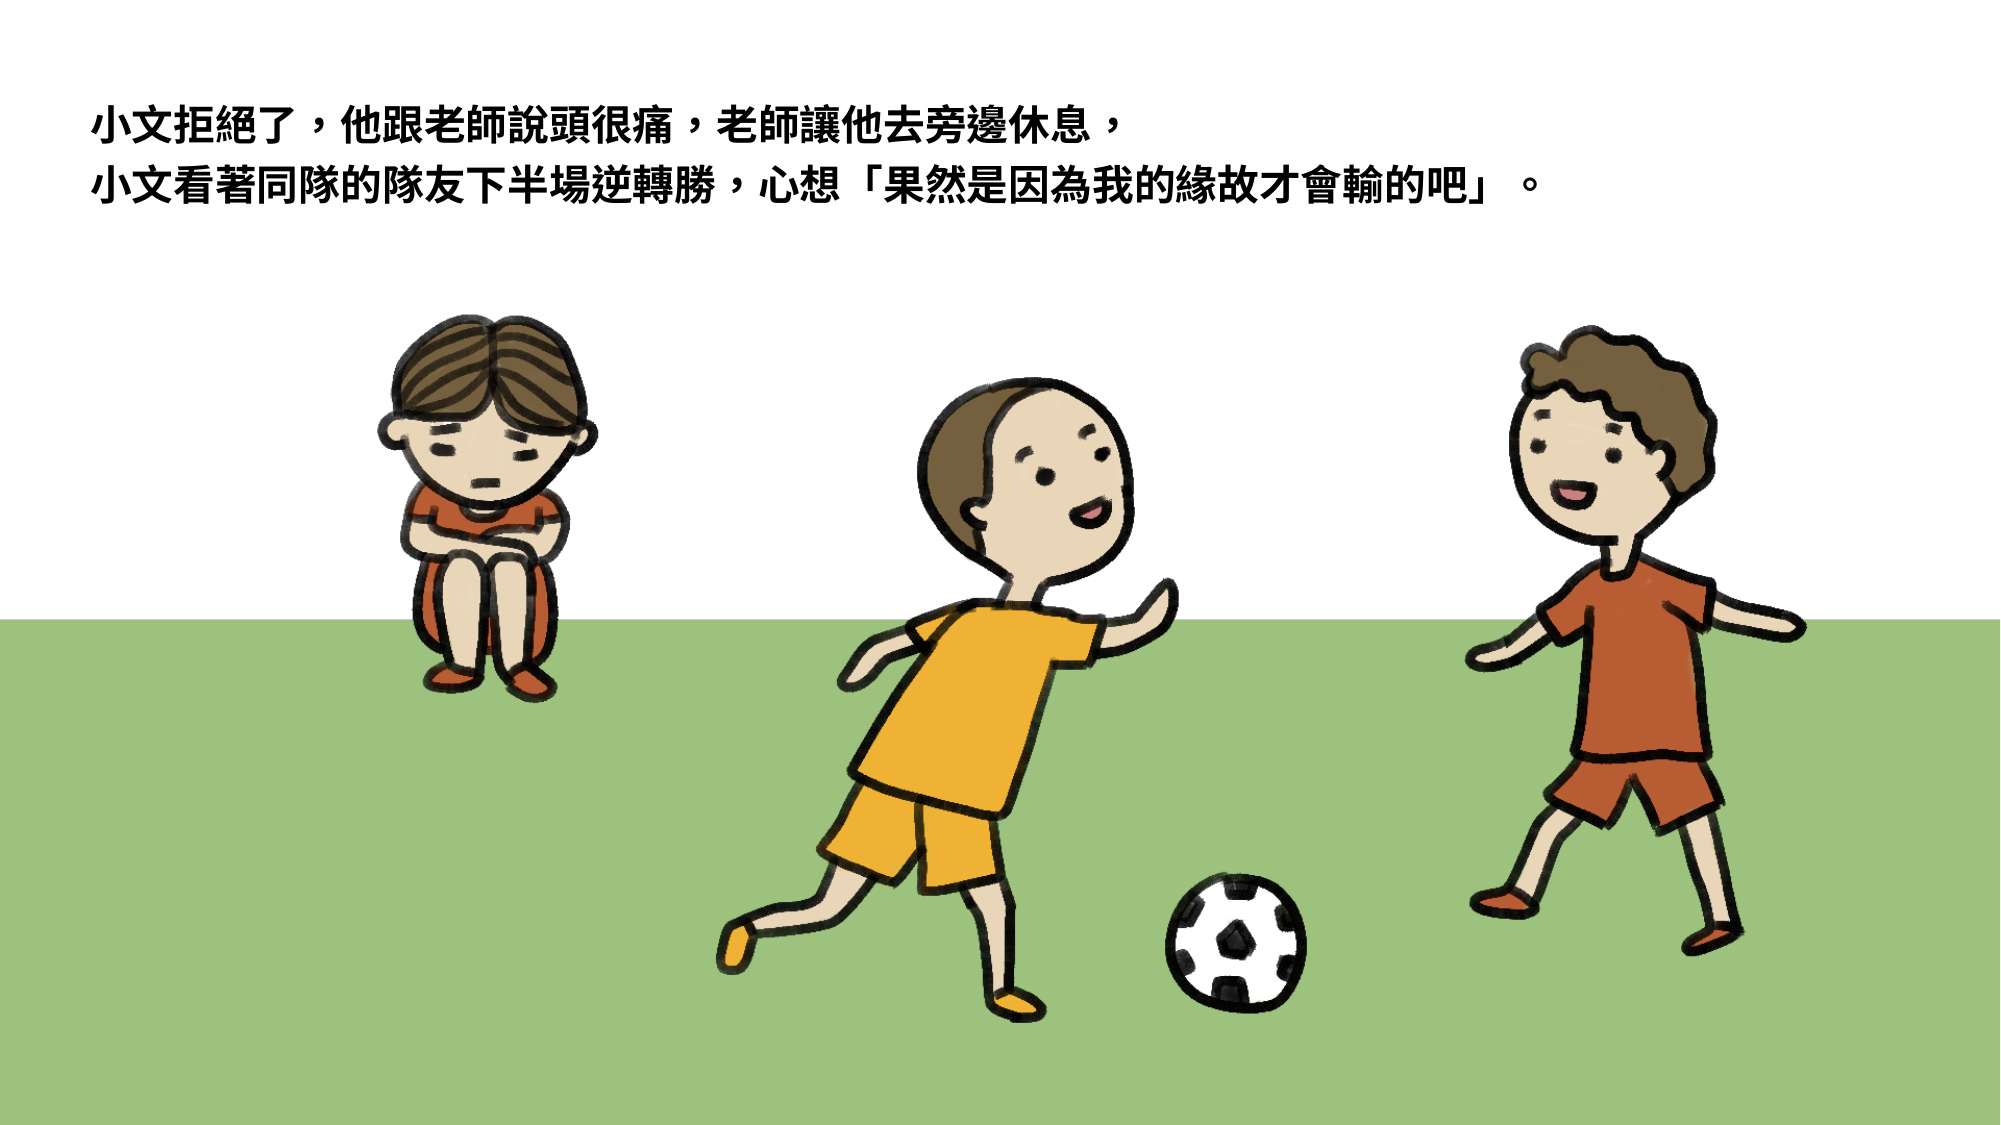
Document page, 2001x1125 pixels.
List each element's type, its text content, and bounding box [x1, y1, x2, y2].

text_box 小文拒絕了，他跟老師說頭很痛，老師讓他去旁邊休息， 小文看著同隊的隊友下半場逆轉勝，心想「果然是因為我的緣故才會輸的吧」。 [75, 81, 1790, 217]
picture [0, 281, 2000, 1125]
